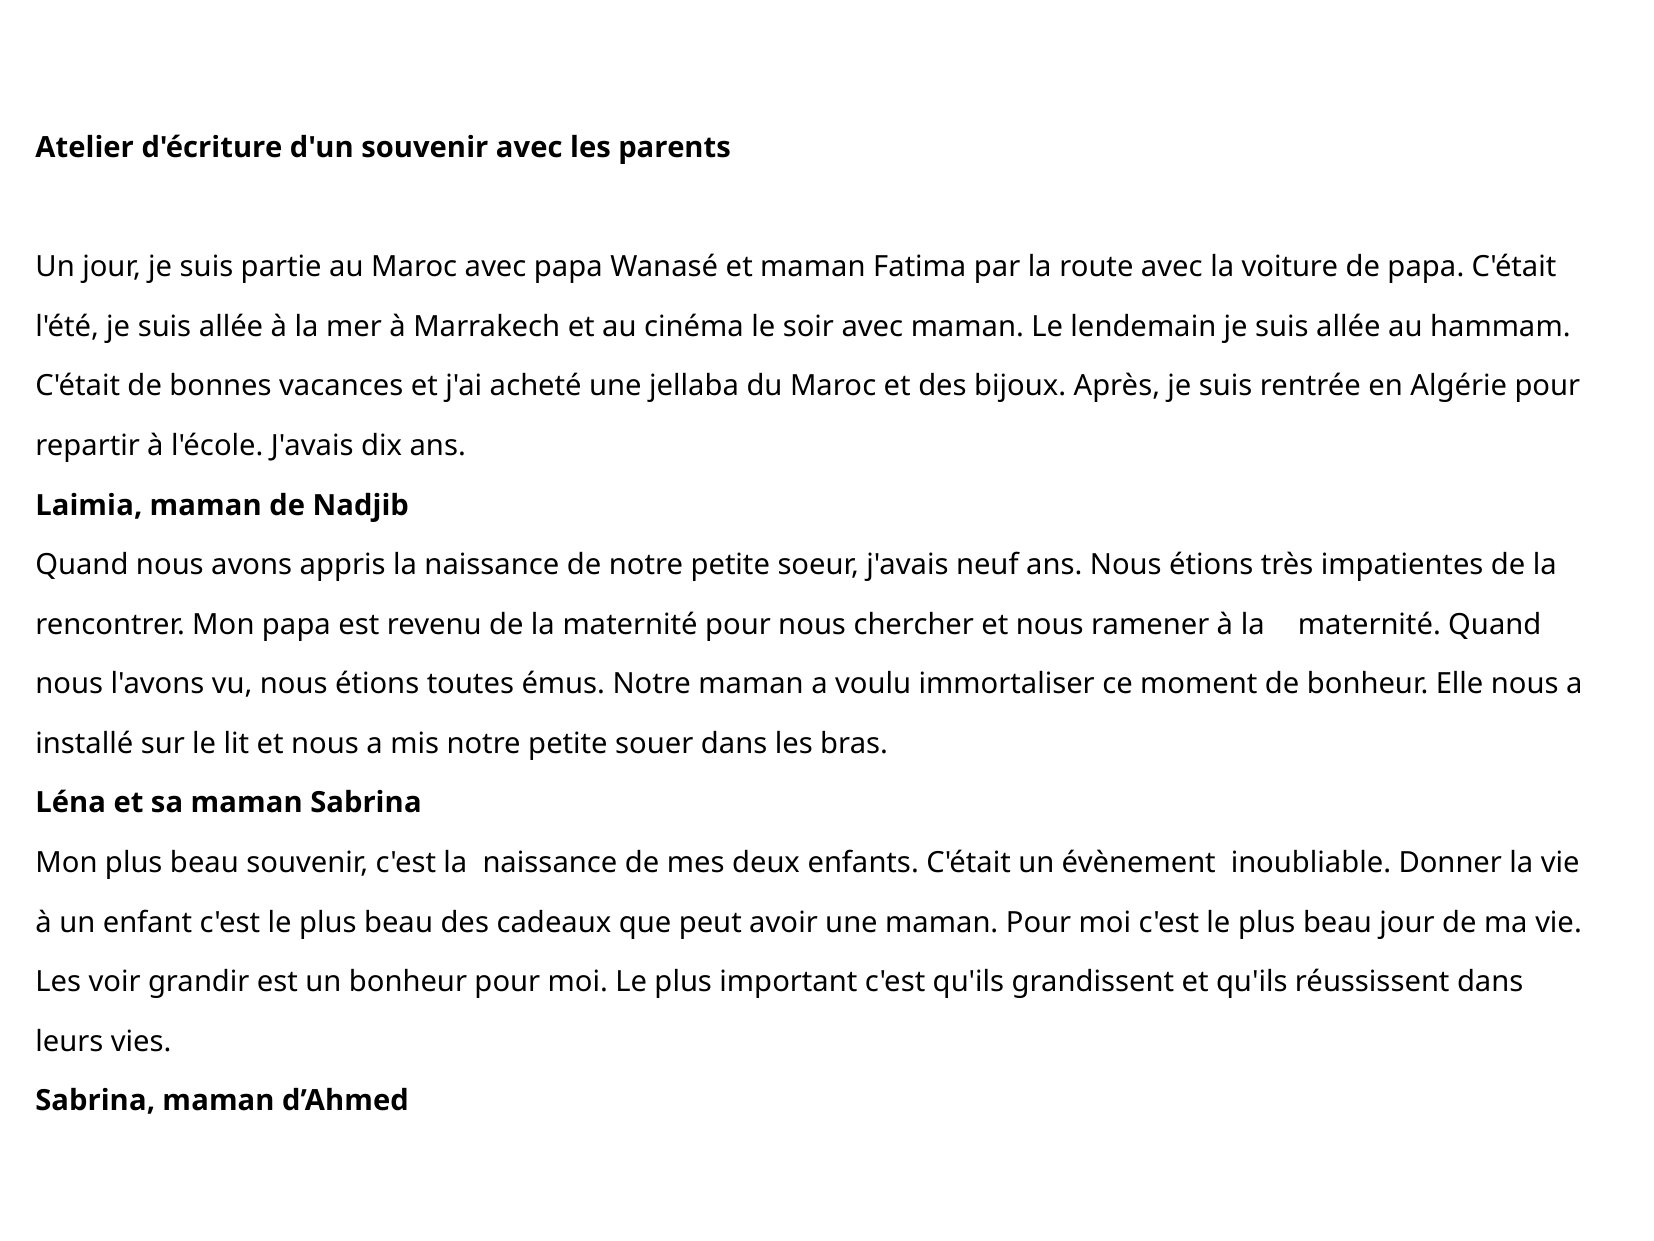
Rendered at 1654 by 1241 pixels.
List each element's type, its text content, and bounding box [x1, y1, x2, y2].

subtitle Atelier d'écriture d'un souvenir avec les parents Un jour, je suis partie au Maroc avec papa Wanasé et maman Fatima par la route avec la voiture de papa. C'était l'été, je suis allée à la mer à Marrakech et au cinéma le soir avec maman. Le lendemain je suis allée au hammam. C'était de bonnes vacances et j'ai acheté une jellaba du Maroc et des bijoux. Après, je suis rentrée en Algérie pour repartir à l'école. J'avais dix ans. Laimia, maman de Nadjib Quand nous avons appris la naissance de notre petite soeur, j'avais neuf ans. Nous étions très impatientes de la rencontrer. Mon papa est revenu de la maternité pour nous chercher et nous ramener à la maternité. Quand nous l'avons vu, nous étions toutes émus. Notre maman a voulu immortaliser ce moment de bonheur. Elle nous a installé sur le lit et nous a mis notre petite souer dans les bras. Léna et sa maman Sabrina Mon plus beau souvenir, c'est la naissance de mes deux enfants. C'était un évènement inoubliable. Donner la vie à un enfant c'est le plus beau des cadeaux que peut avoir une maman. Pour moi c'est le plus beau jour de ma vie. Les voir grandir est un bonheur pour moi. Le plus important c'est qu'ils grandissent et qu'ils réussissent dans leurs vies. Sabrina, maman d’Ahmed [35, 106, 1595, 1170]
